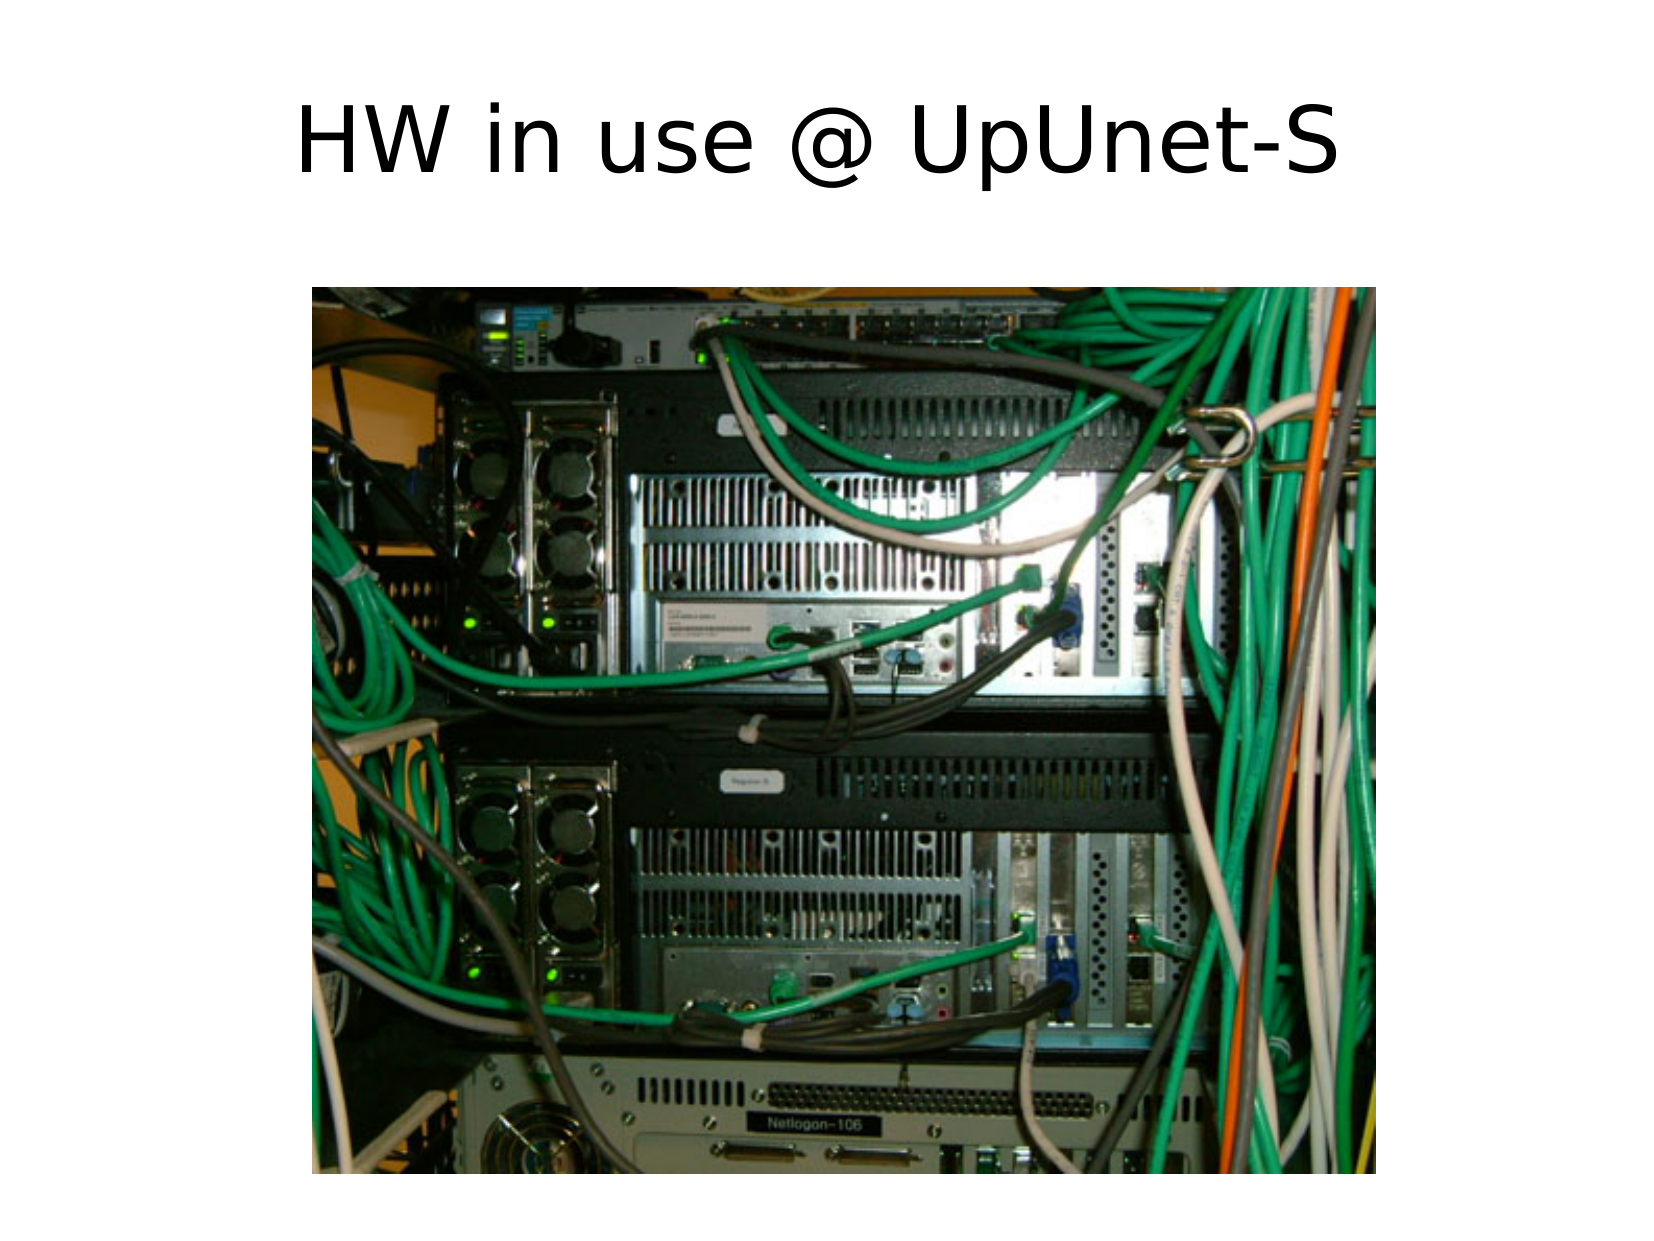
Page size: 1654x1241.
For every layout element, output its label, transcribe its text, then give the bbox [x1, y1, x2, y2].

picture [312, 287, 1376, 1174]
title HW in use @ UpUnet-S [112, 37, 1525, 245]
